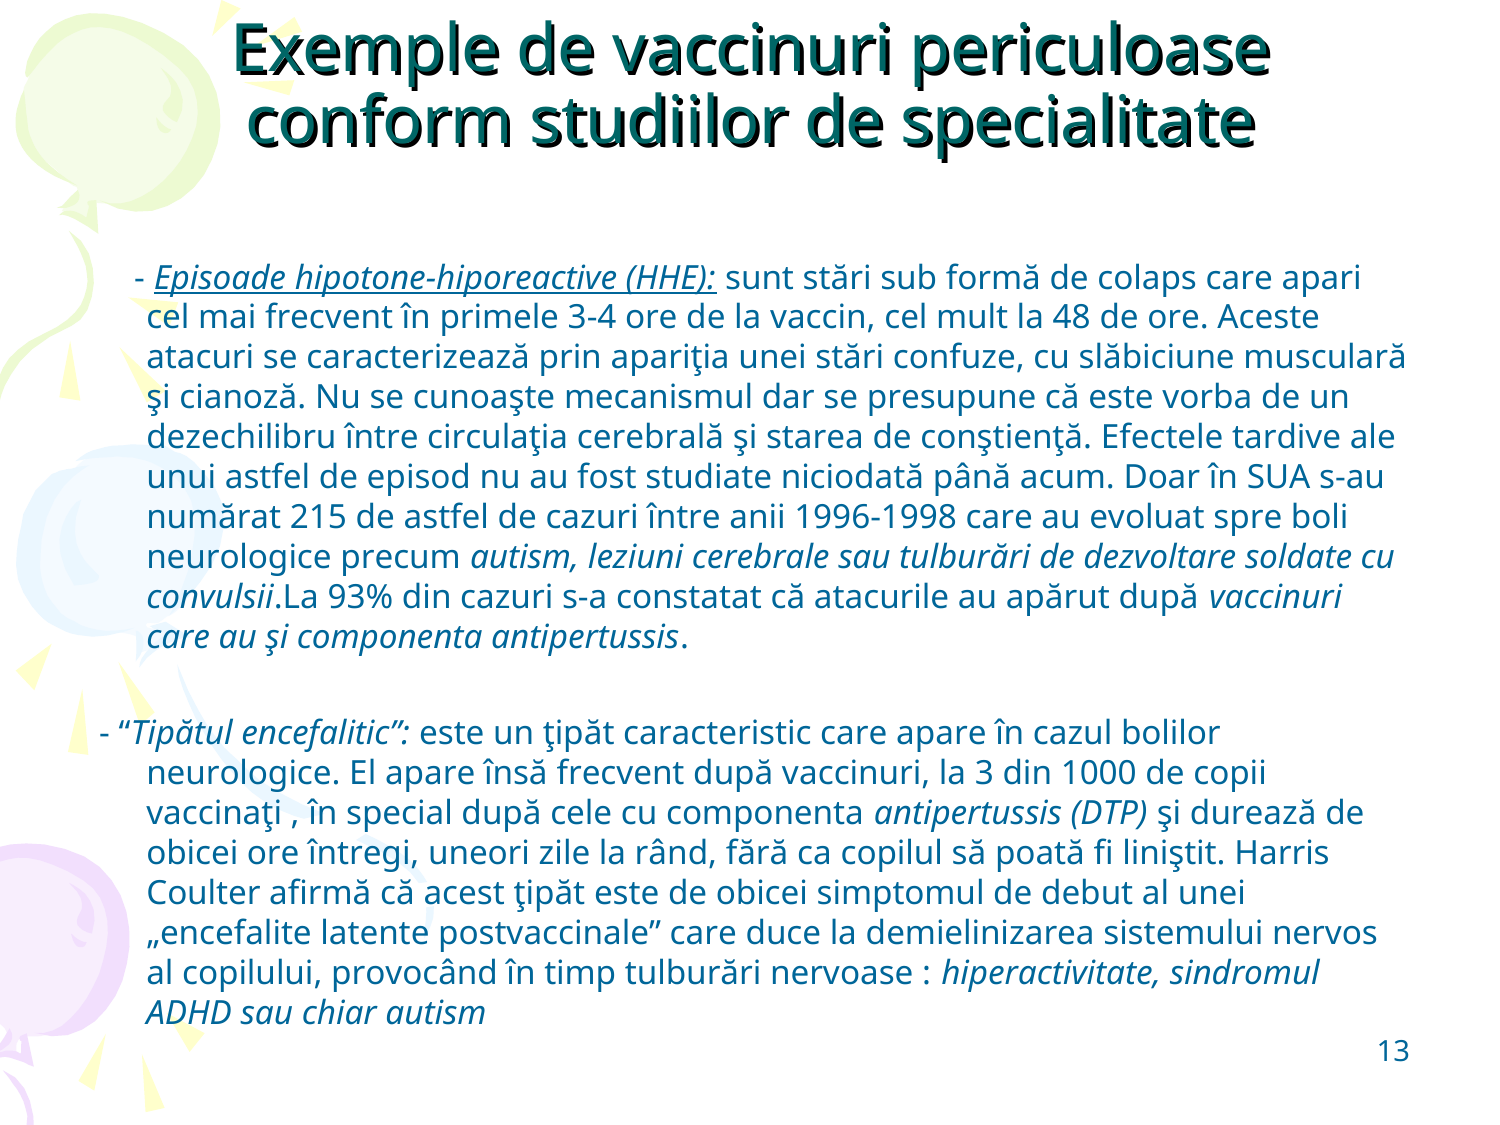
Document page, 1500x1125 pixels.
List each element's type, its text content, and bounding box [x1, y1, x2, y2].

text_box <number> [1074, 1024, 1426, 1100]
text_box - Episoade hipotone-hiporeactive (HHE): sunt stări sub formă de colaps care apari cel mai frecvent în primele 3-4 ore de la vaccin, cel mult la 48 de ore. Aceste atacuri se caracterizează prin apariţia unei stări confuze, cu slăbiciune musculară şi cianoză. Nu se cunoaşte mecanismul dar se presupune că este vorba de un dezechilibru între circulaţia cerebrală şi starea de conştienţă. Efectele tardive ale unui astfel de episod nu au fost studiate niciodată până acum. Doar în SUA s-au numărat 215 de astfel de cazuri între anii 1996-1998 care au evoluat spre boli neurologice precum autism, leziuni cerebrale sau tulburări de dezvoltare soldate cu convulsii.La 93% din cazuri s-a constatat că atacurile au apărut după vaccinuri care au şi componenta antipertussis. - “Tipătul encefalitic”: este un ţipăt caracteristic care apare în cazul bolilor neurologice. El apare însă frecvent după vaccinuri, la 3 din 1000 de copii vaccinaţi , în special după cele cu componenta antipertussis (DTP) şi durează de obicei ore întregi, uneori zile la rând, fără ca copilul să poată fi liniştit. Harris Coulter afirmă că acest ţipăt este de obicei simptomul de debut al unei „encefalite latente postvaccinale” care duce la demielinizarea sistemului nervos al copilului, provocând în timp tulburări nervoase : hiperactivitate, sindromul ADHD sau chiar autism [75, 200, 1426, 1088]
text_box Exemple de vaccinuri periculoase conform studiilor de specialitate [75, 0, 1428, 166]
